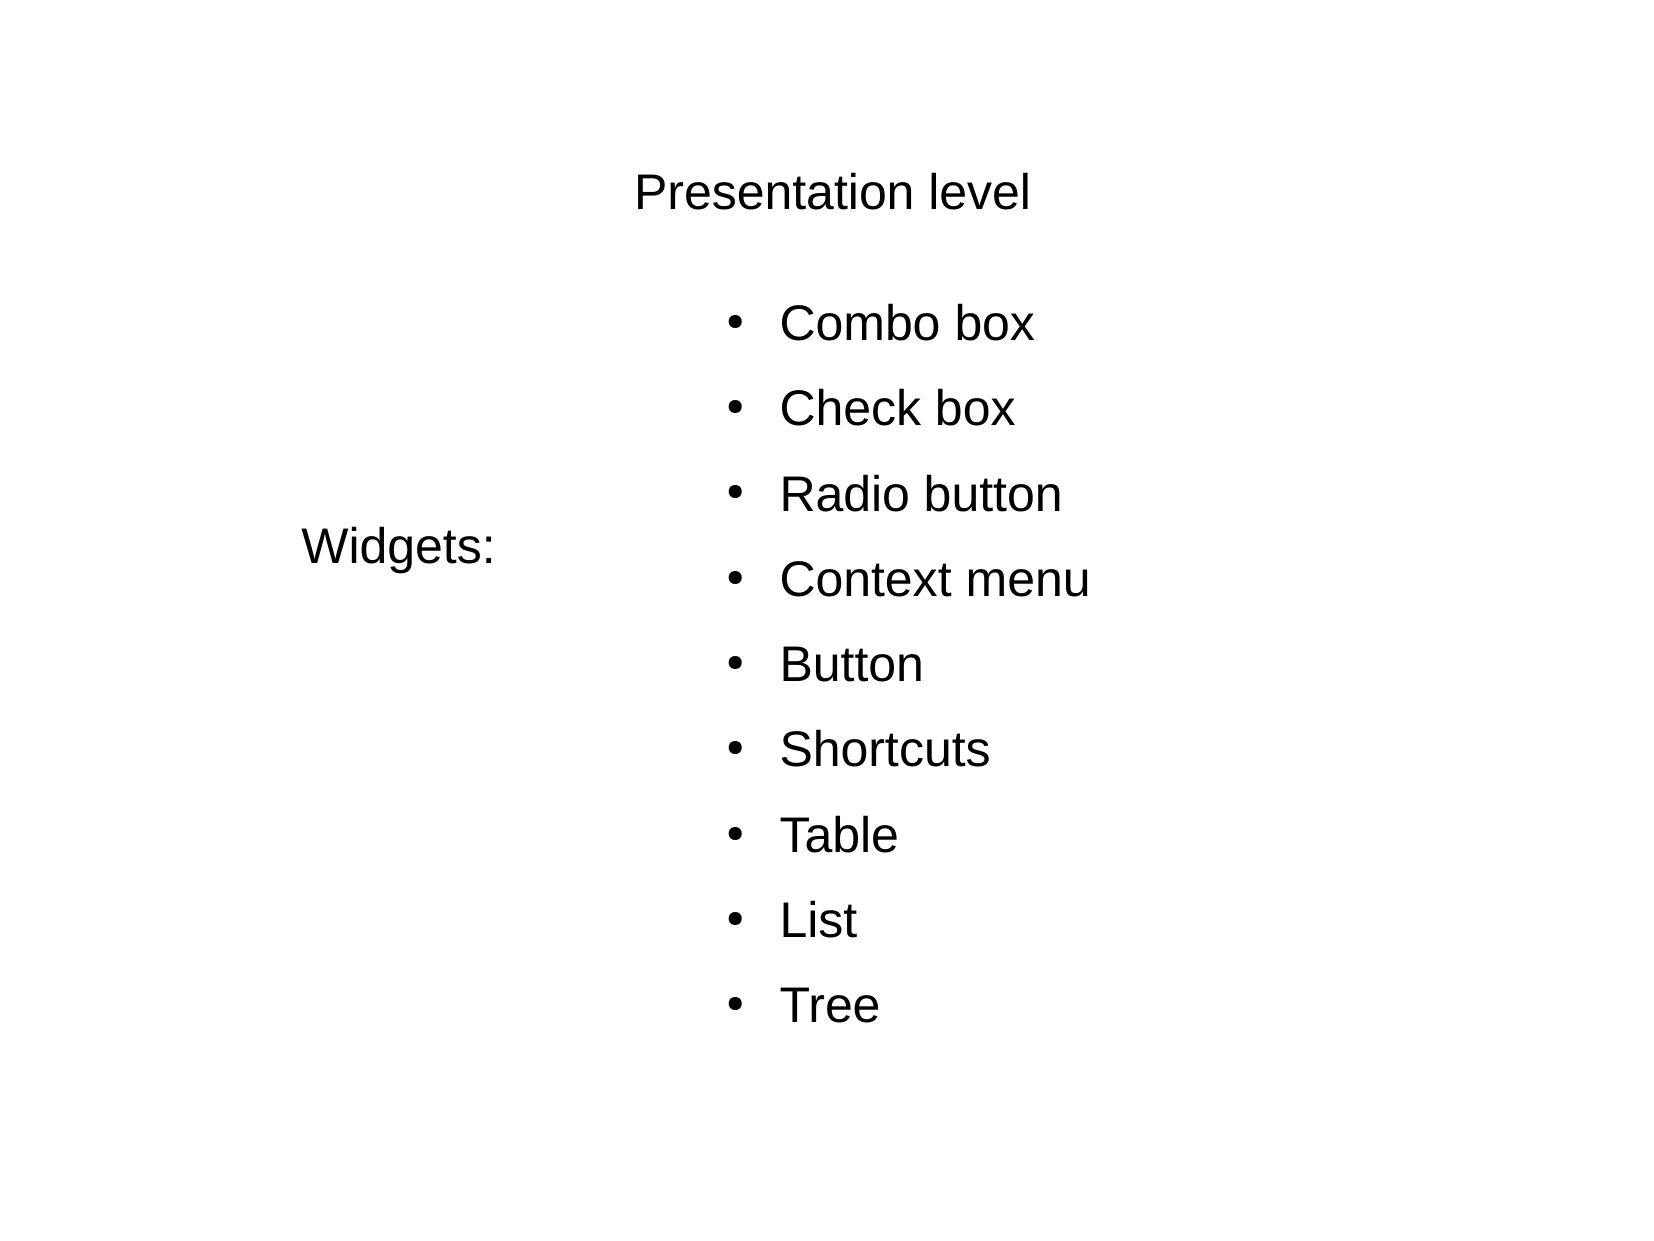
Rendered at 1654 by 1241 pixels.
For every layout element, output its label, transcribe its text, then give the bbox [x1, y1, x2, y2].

list Combo box Check box Radio button Context menu Button Shortcuts Table List Tree [708, 295, 1359, 1034]
title Widgets: [88, 442, 709, 650]
title Presentation level [88, 88, 1577, 296]
